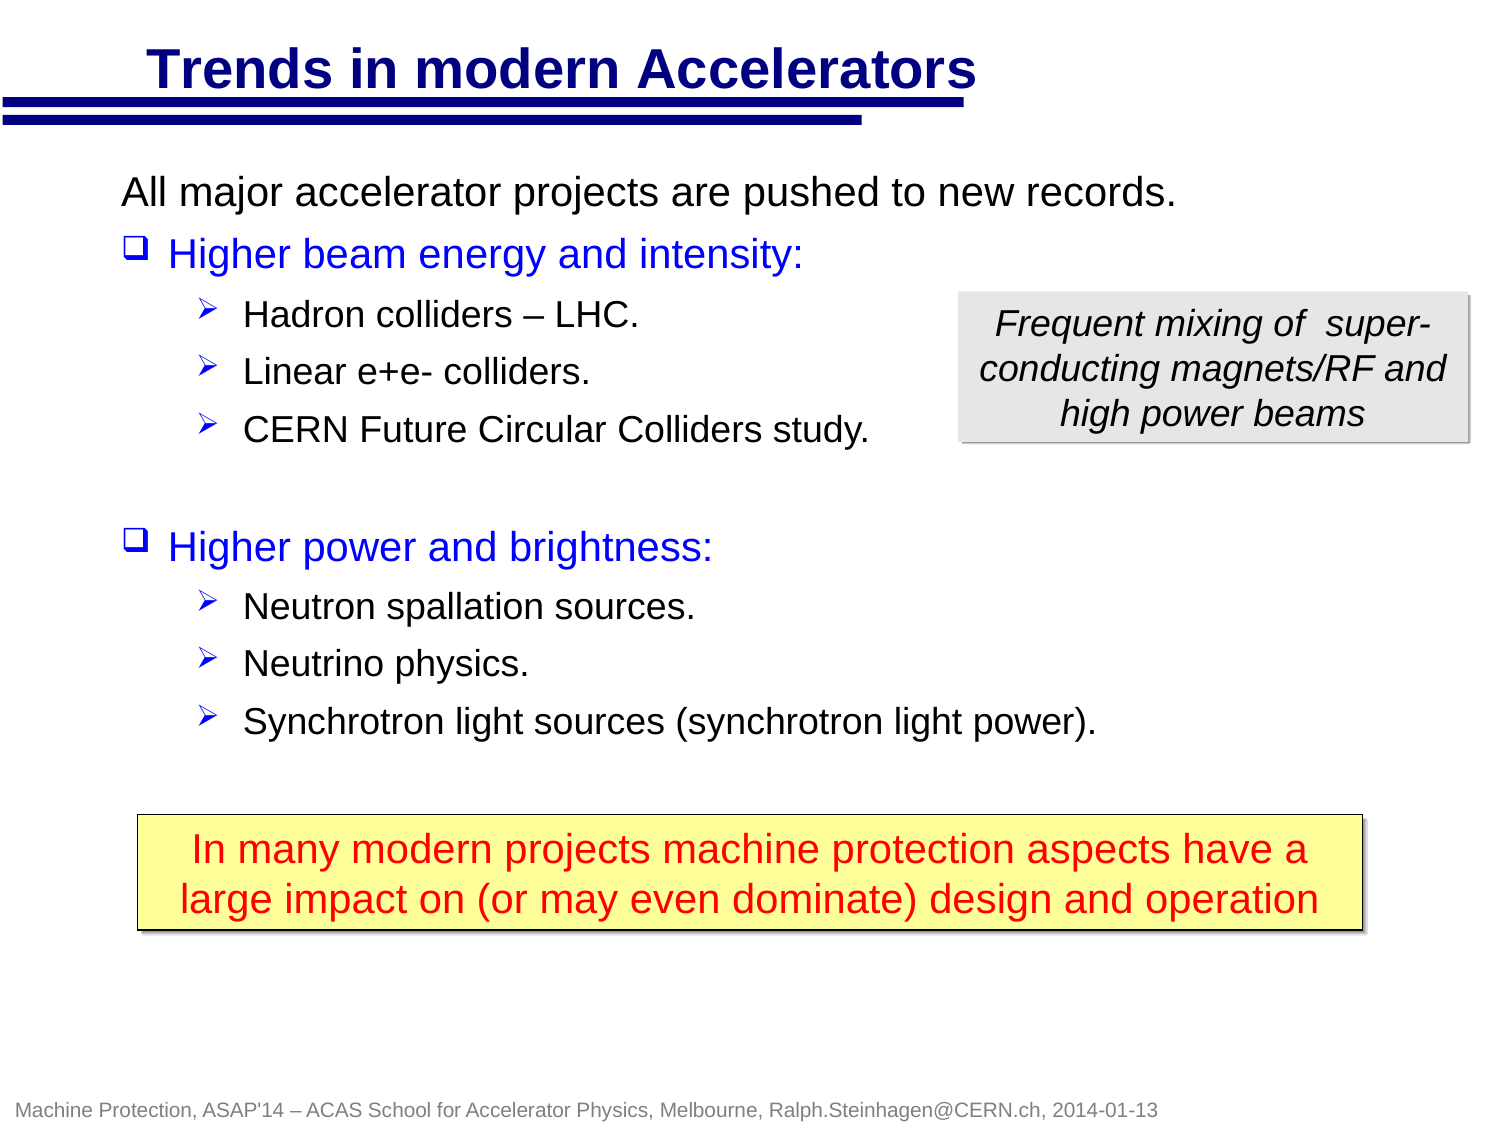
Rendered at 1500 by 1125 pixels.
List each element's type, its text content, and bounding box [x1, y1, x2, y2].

title Trends in modern Accelerators [131, 0, 1350, 132]
text_box All major accelerator projects are pushed to new records. Higher beam energy and intensity: Hadron colliders – LHC. Linear e+e- colliders. CERN Future Circular Colliders study. Higher power and brightness: Neutron spallation sources. Neutrino physics. Synchrotron light sources (synchrotron light power). [106, 156, 1394, 845]
text_box Frequent mixing of super-conducting magnets/RF and high power beams [957, 291, 1469, 442]
text_box In many modern projects machine protection aspects have a large impact on (or may even dominate) design and operation [137, 814, 1363, 931]
